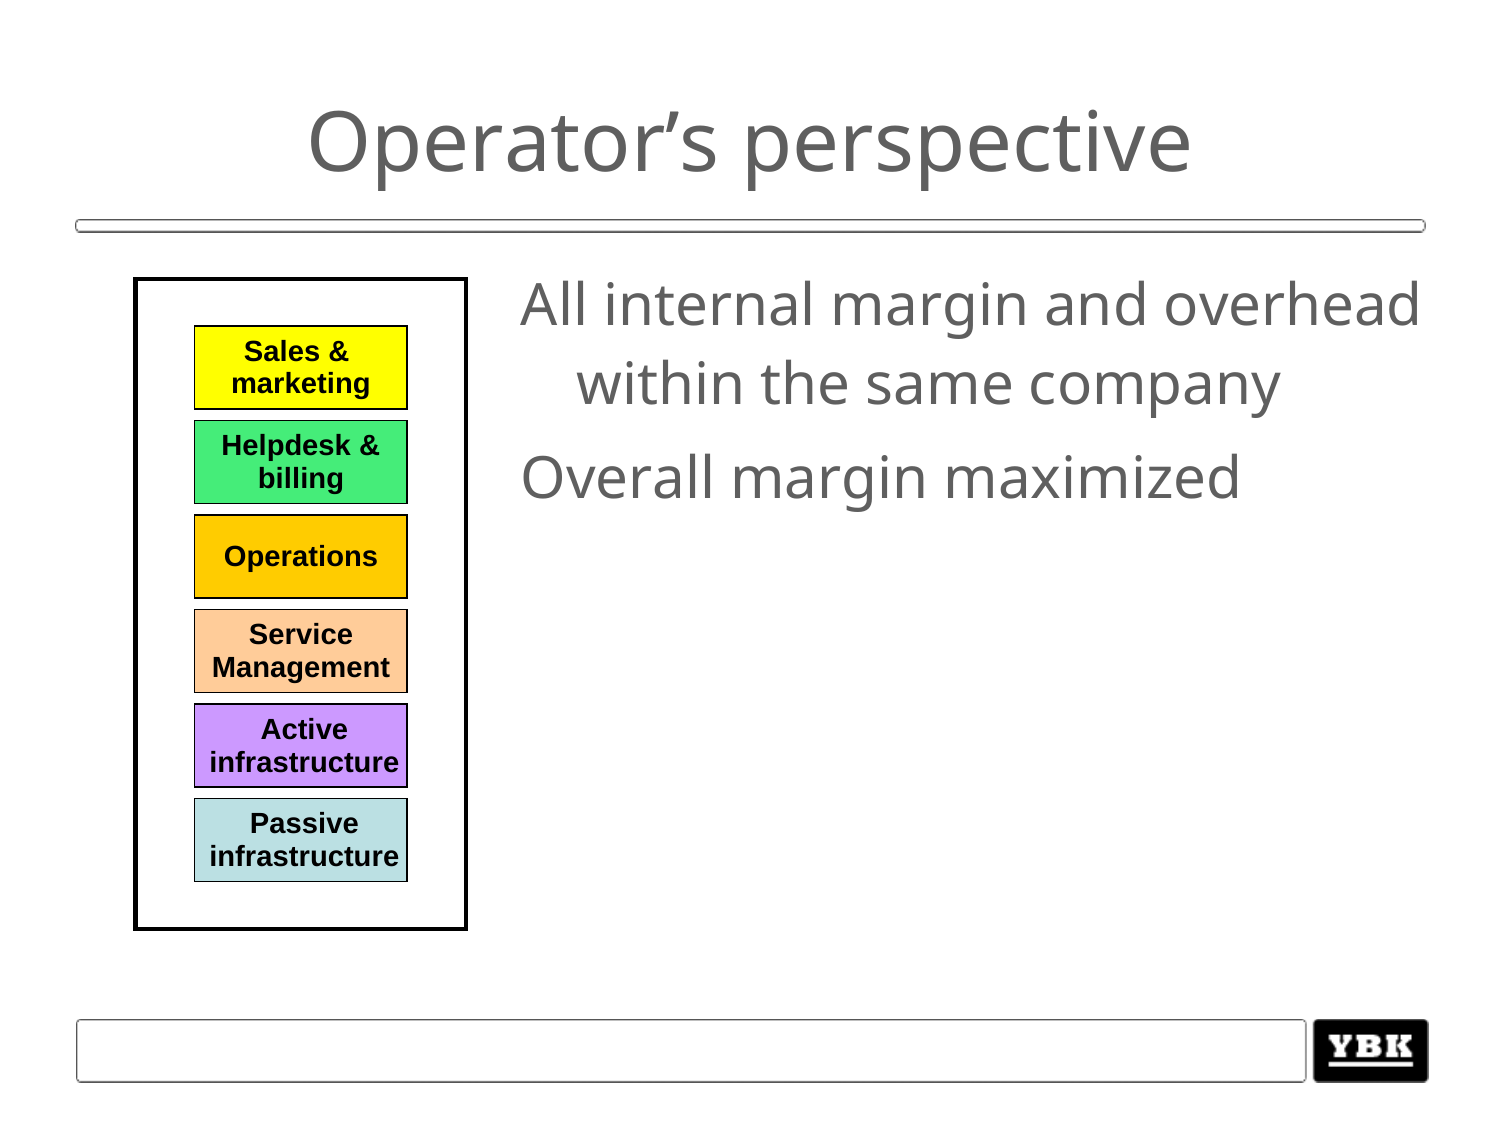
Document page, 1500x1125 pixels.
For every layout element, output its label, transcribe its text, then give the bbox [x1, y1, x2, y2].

text_box Sales & marketing [194, 326, 408, 409]
picture [76, 1019, 1429, 1083]
text_box Active infrastructure [194, 704, 408, 787]
list [75, 262, 1426, 1006]
text_box Helpdesk & billing [194, 420, 408, 504]
text_box Passive infrastructure [194, 798, 408, 882]
title Operator’s perspective [75, 45, 1426, 233]
text_box Service Management [194, 609, 408, 693]
text_box Operations [194, 515, 408, 598]
text_box All internal margin and overhead within the same company Overall margin maximized [505, 255, 1500, 998]
